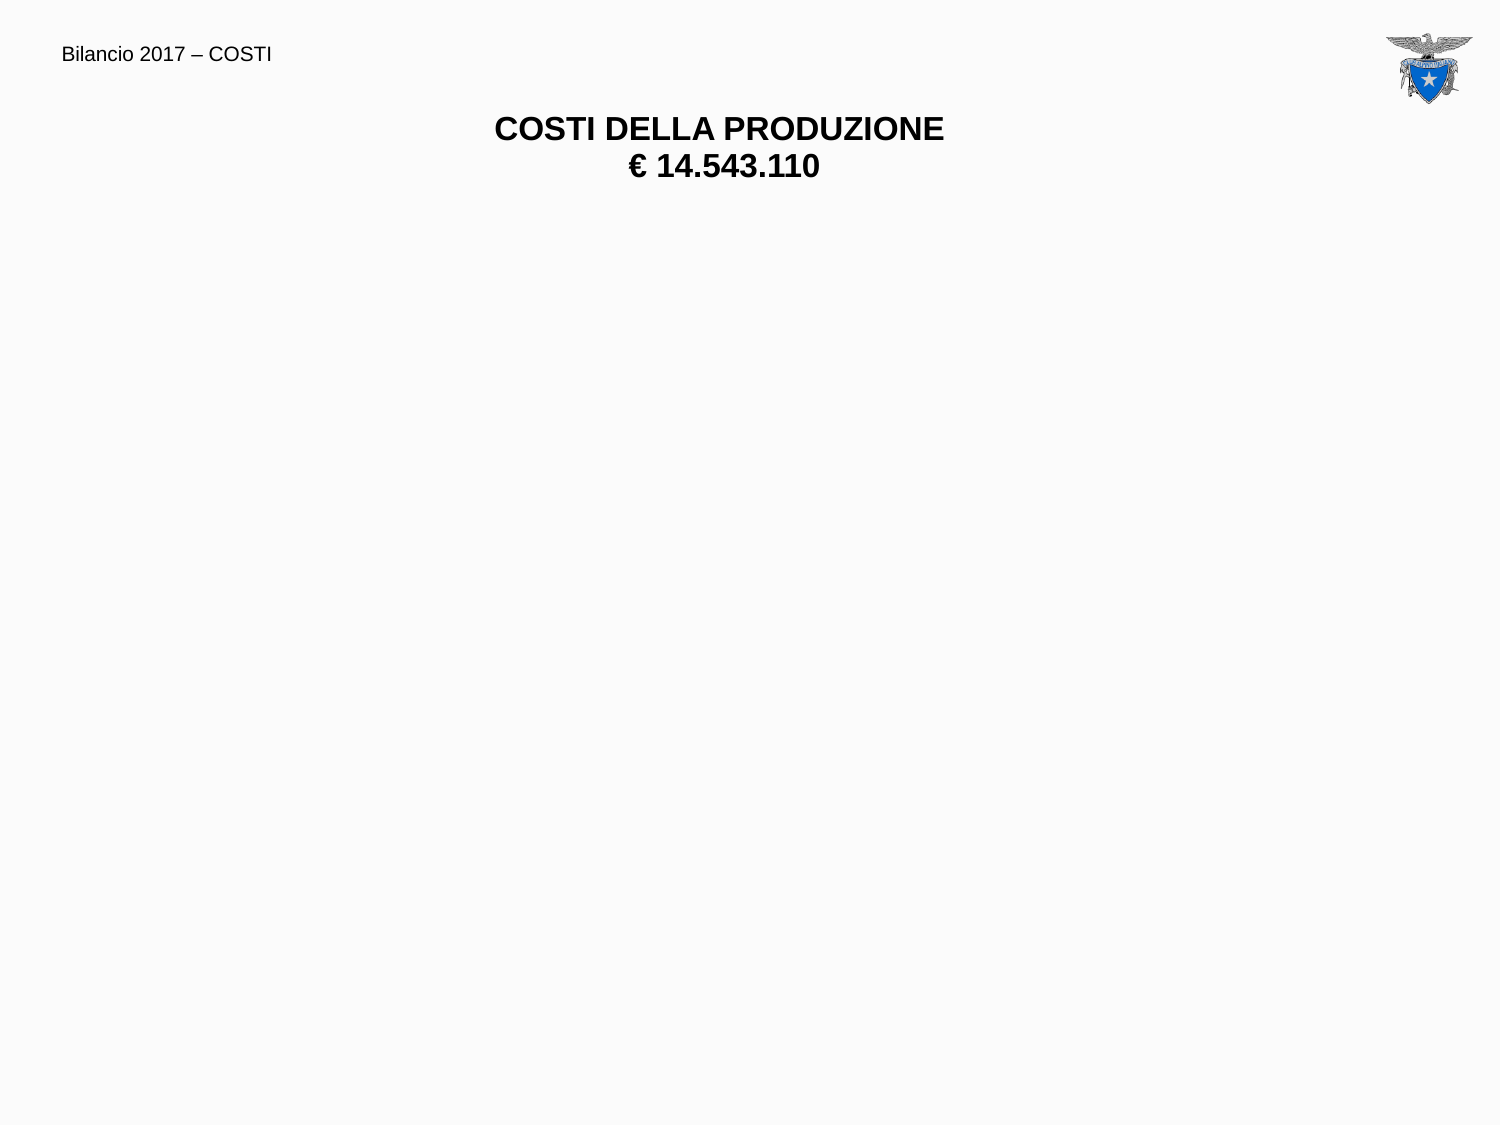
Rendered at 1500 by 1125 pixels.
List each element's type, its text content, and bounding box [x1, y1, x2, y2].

text_box Bilancio 2017 – COSTI [46, 35, 469, 76]
picture [1382, 29, 1477, 112]
text_box COSTI DELLA PRODUZIONE € 14.543.110 [246, 95, 1204, 201]
